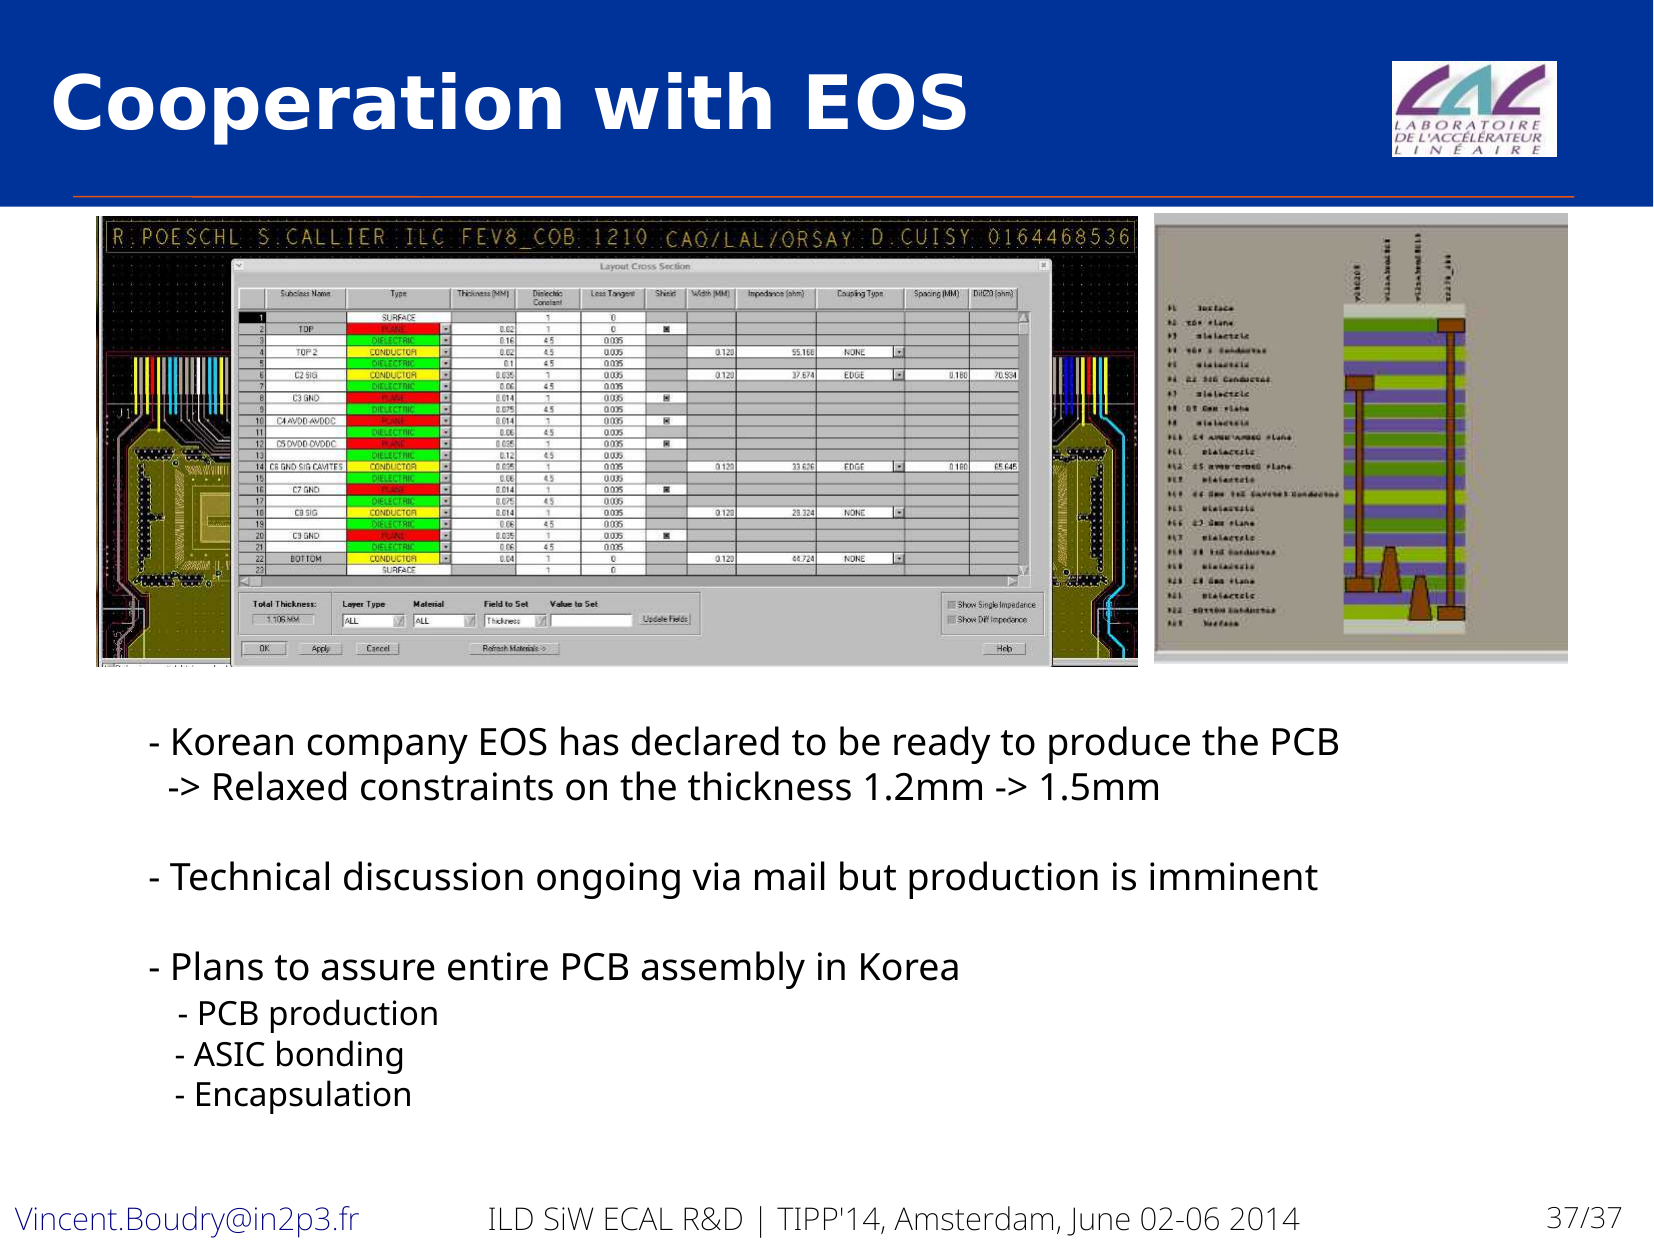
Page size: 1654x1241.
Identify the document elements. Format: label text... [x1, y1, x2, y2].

picture [1392, 61, 1557, 157]
text_box - Korean company EOS has declared to be ready to produce the PCB -> Relaxed constraints on the thickness 1.2mm -> 1.5mm - Technical discussion ongoing via mail but production is imminent - Plans to assure entire PCB assembly in Korea - PCB production - ASIC bonding - Encapsulation [133, 710, 1559, 1121]
picture [1154, 213, 1568, 664]
picture [96, 216, 1138, 667]
title Cooperation with EOS [24, 17, 1635, 191]
